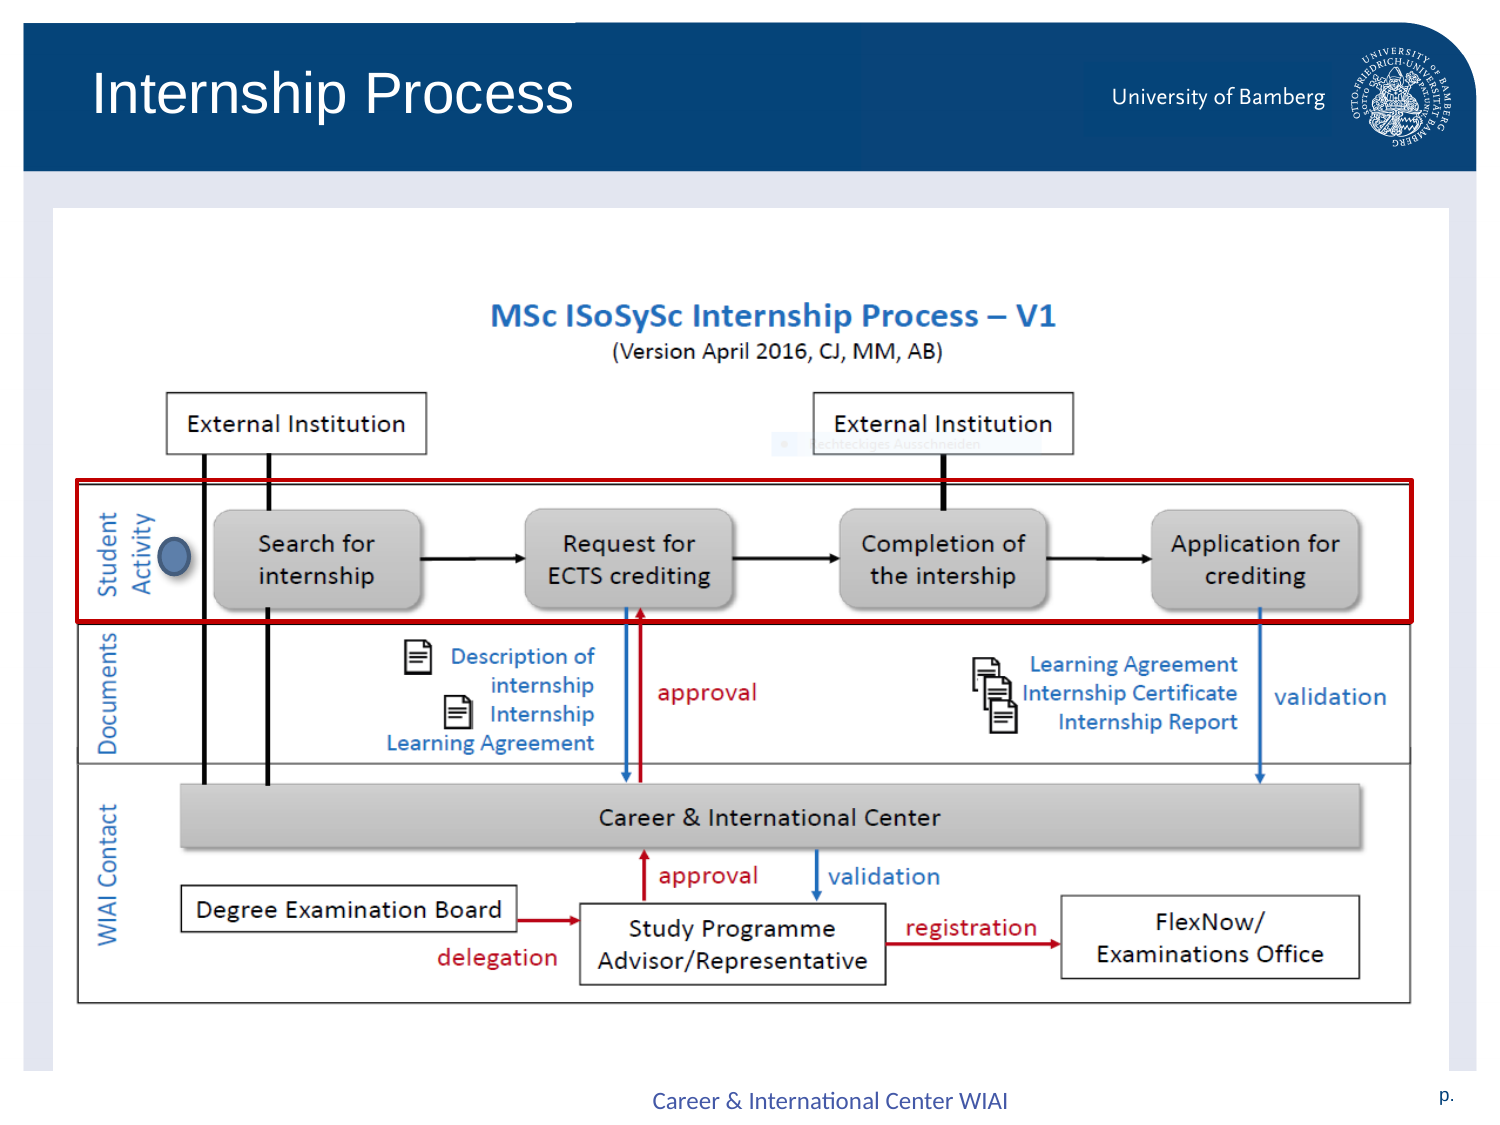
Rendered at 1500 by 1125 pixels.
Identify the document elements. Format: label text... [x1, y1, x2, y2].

title Internship Process [76, 54, 938, 126]
picture [0, 0, 1500, 1125]
text_box [159, 538, 189, 575]
